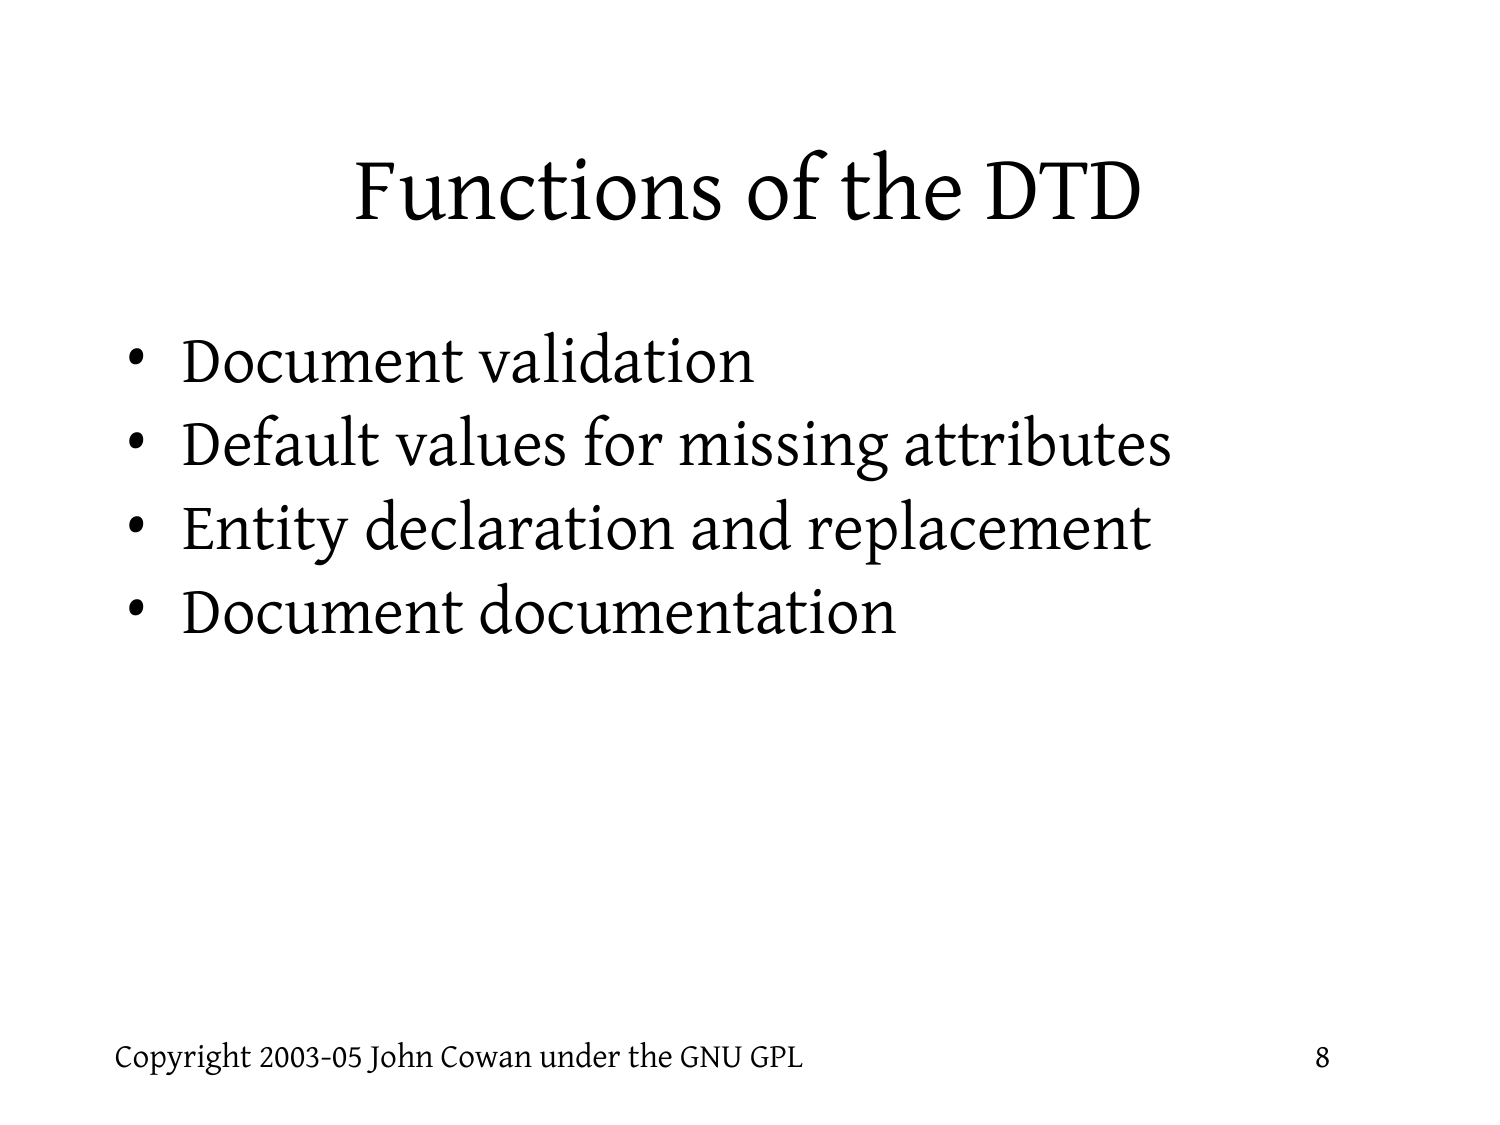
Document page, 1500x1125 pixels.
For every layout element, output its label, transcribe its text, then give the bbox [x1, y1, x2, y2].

list Document validation Default values for missing attributes Entity declaration and replacement Document documentation [112, 324, 1388, 1000]
title Functions of the DTD [112, 99, 1388, 288]
